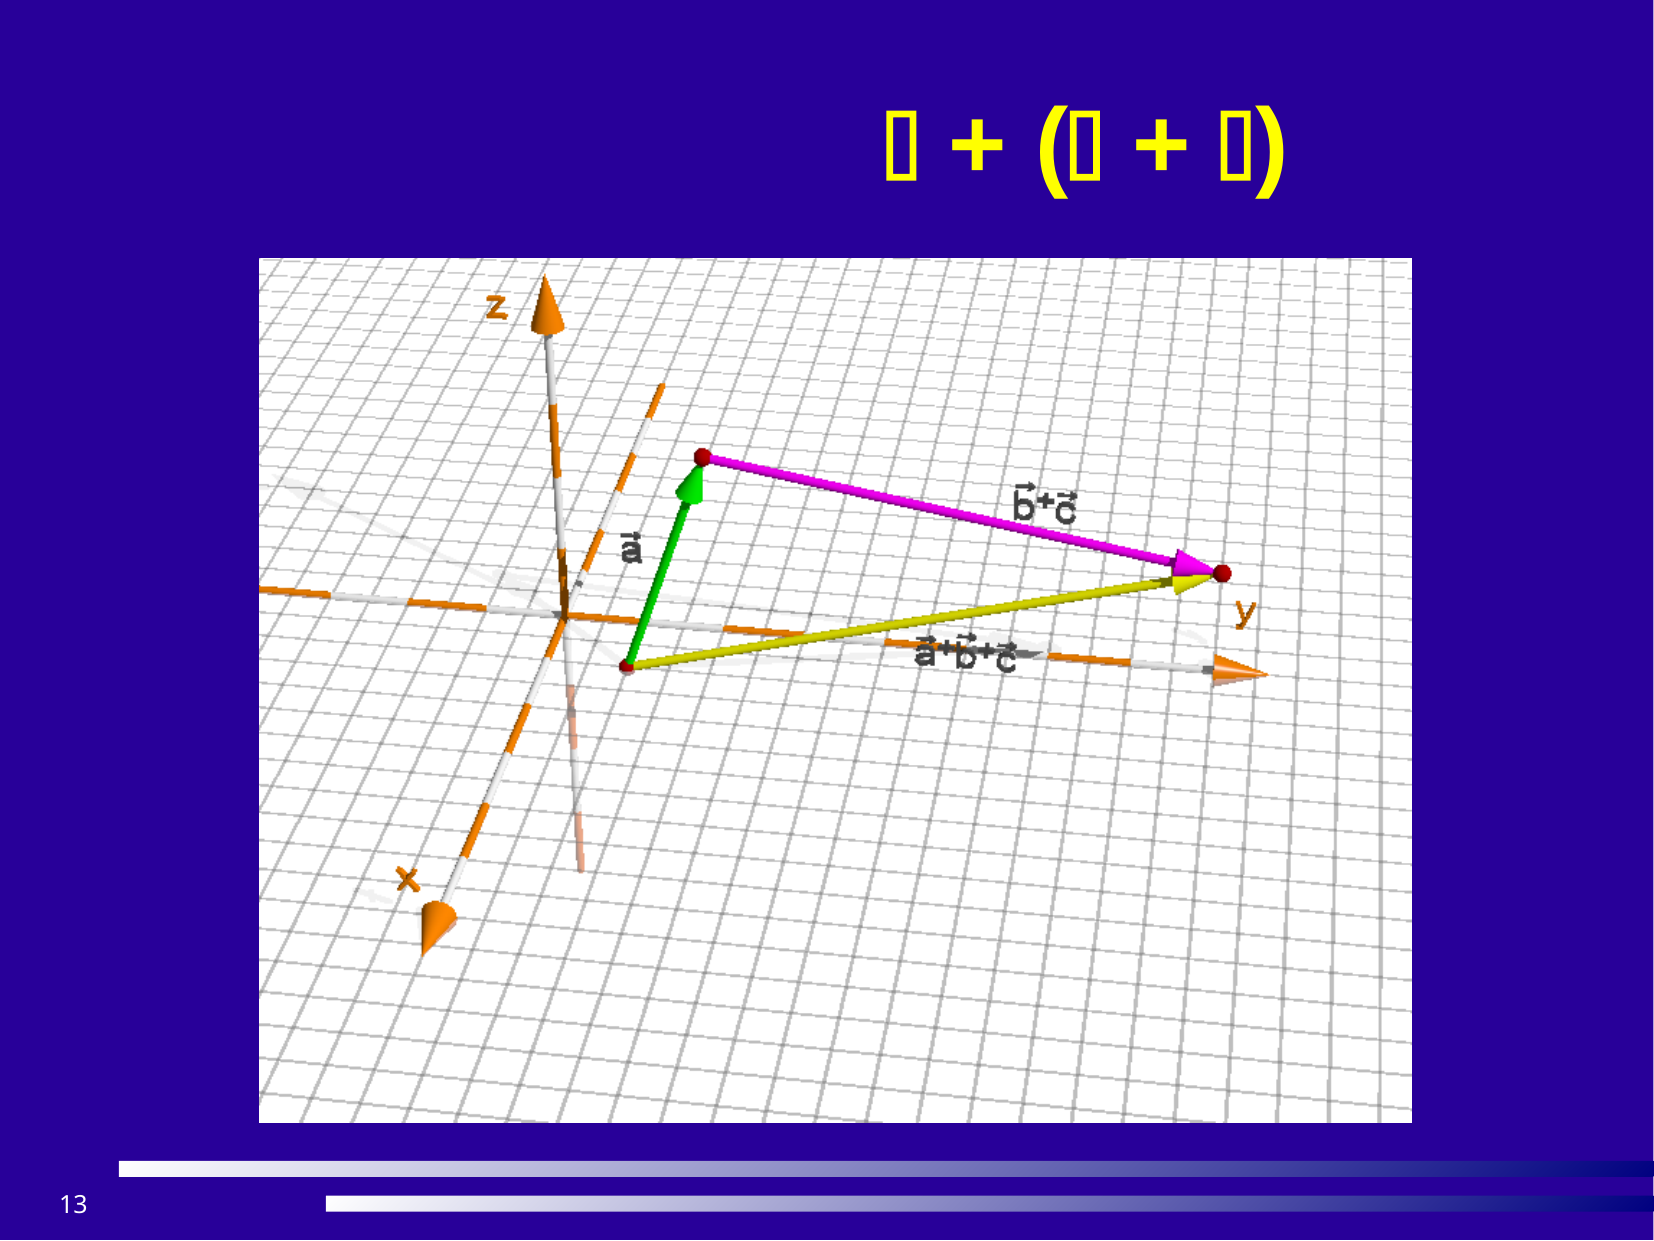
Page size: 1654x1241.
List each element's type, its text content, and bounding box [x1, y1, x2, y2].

title ( + ) +  =  + ( + ) [121, 59, 1534, 237]
picture [259, 258, 1412, 1123]
